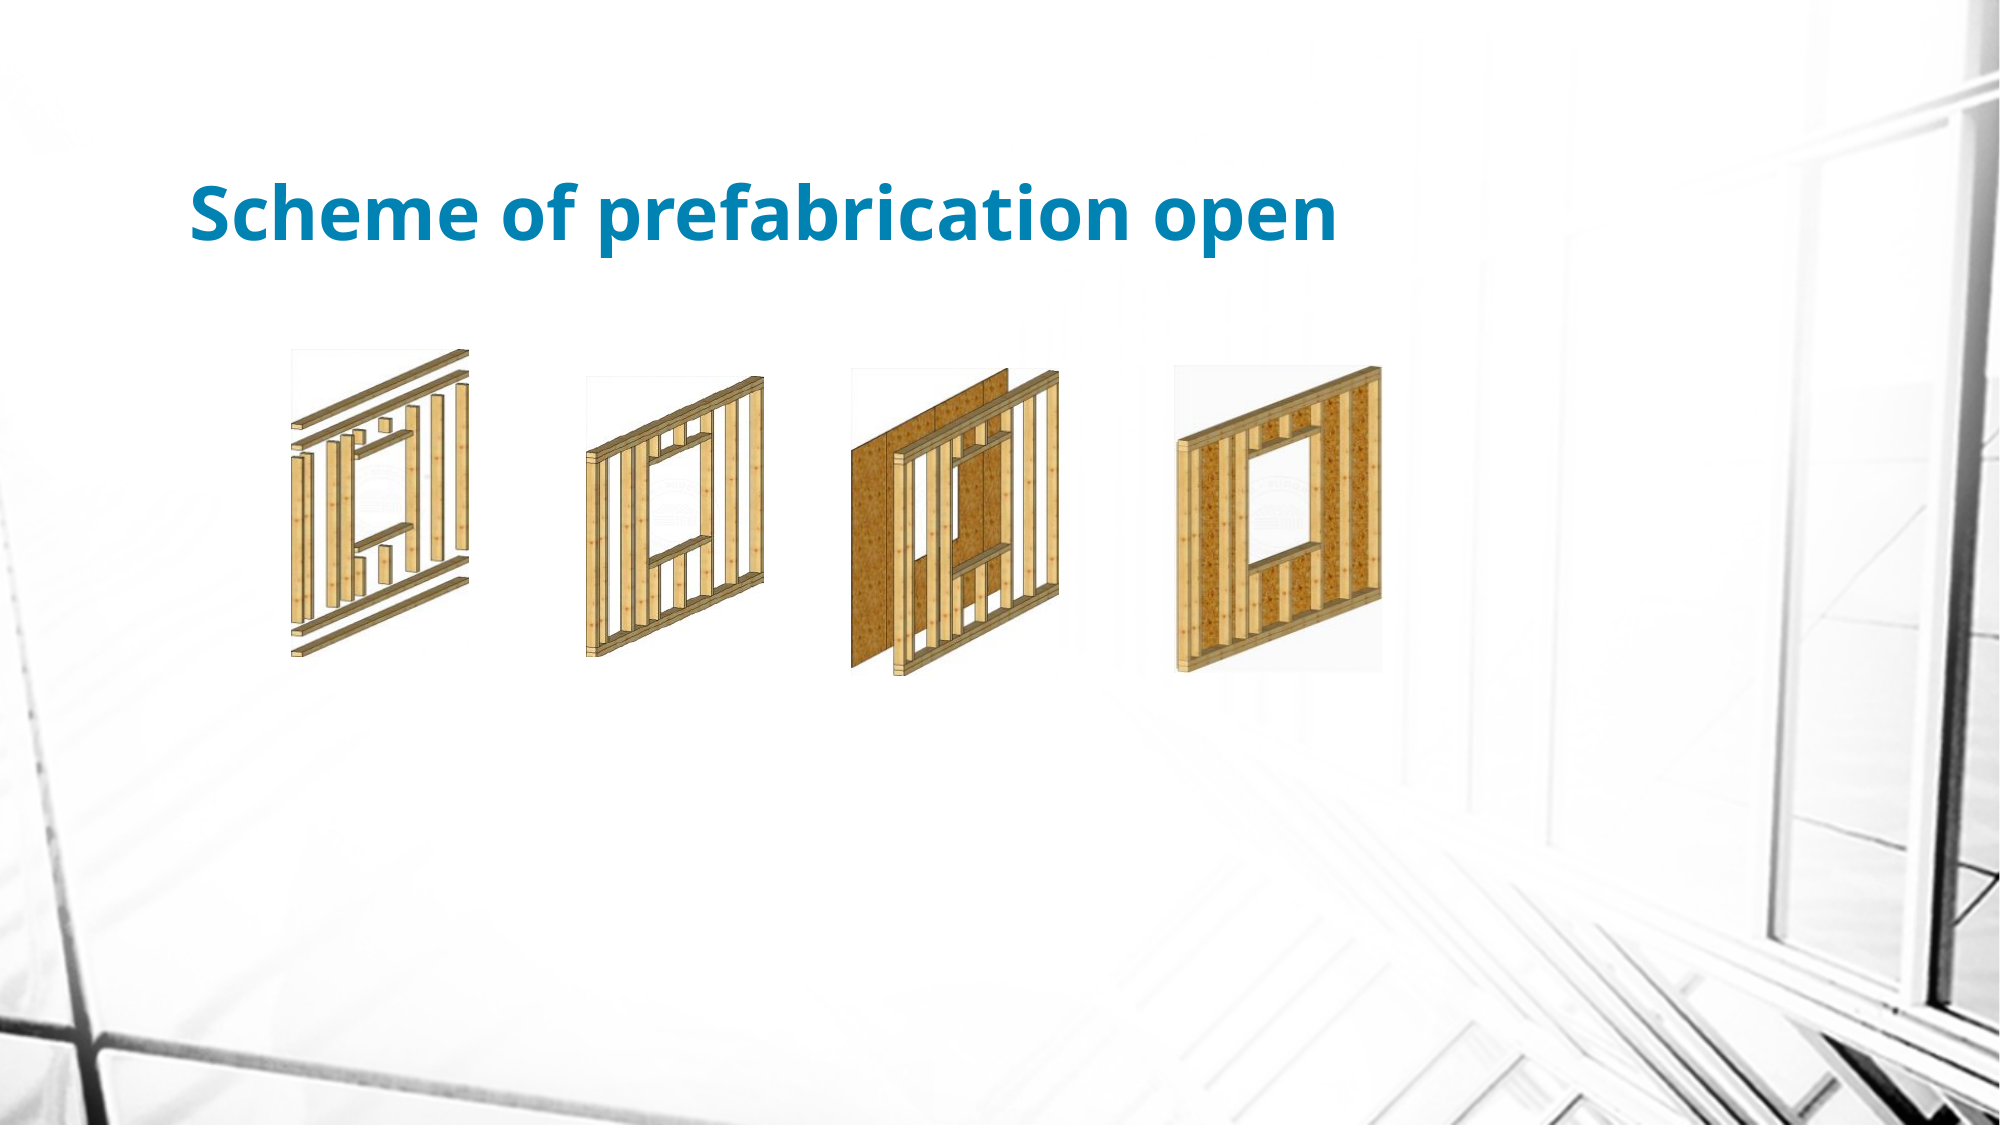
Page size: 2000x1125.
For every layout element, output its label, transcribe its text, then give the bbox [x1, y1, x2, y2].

picture [1174, 365, 1383, 673]
picture [586, 376, 764, 657]
picture [851, 368, 1059, 676]
title Scheme of prefabrication open [174, 87, 1600, 263]
picture [291, 349, 469, 658]
list [174, 299, 1600, 988]
